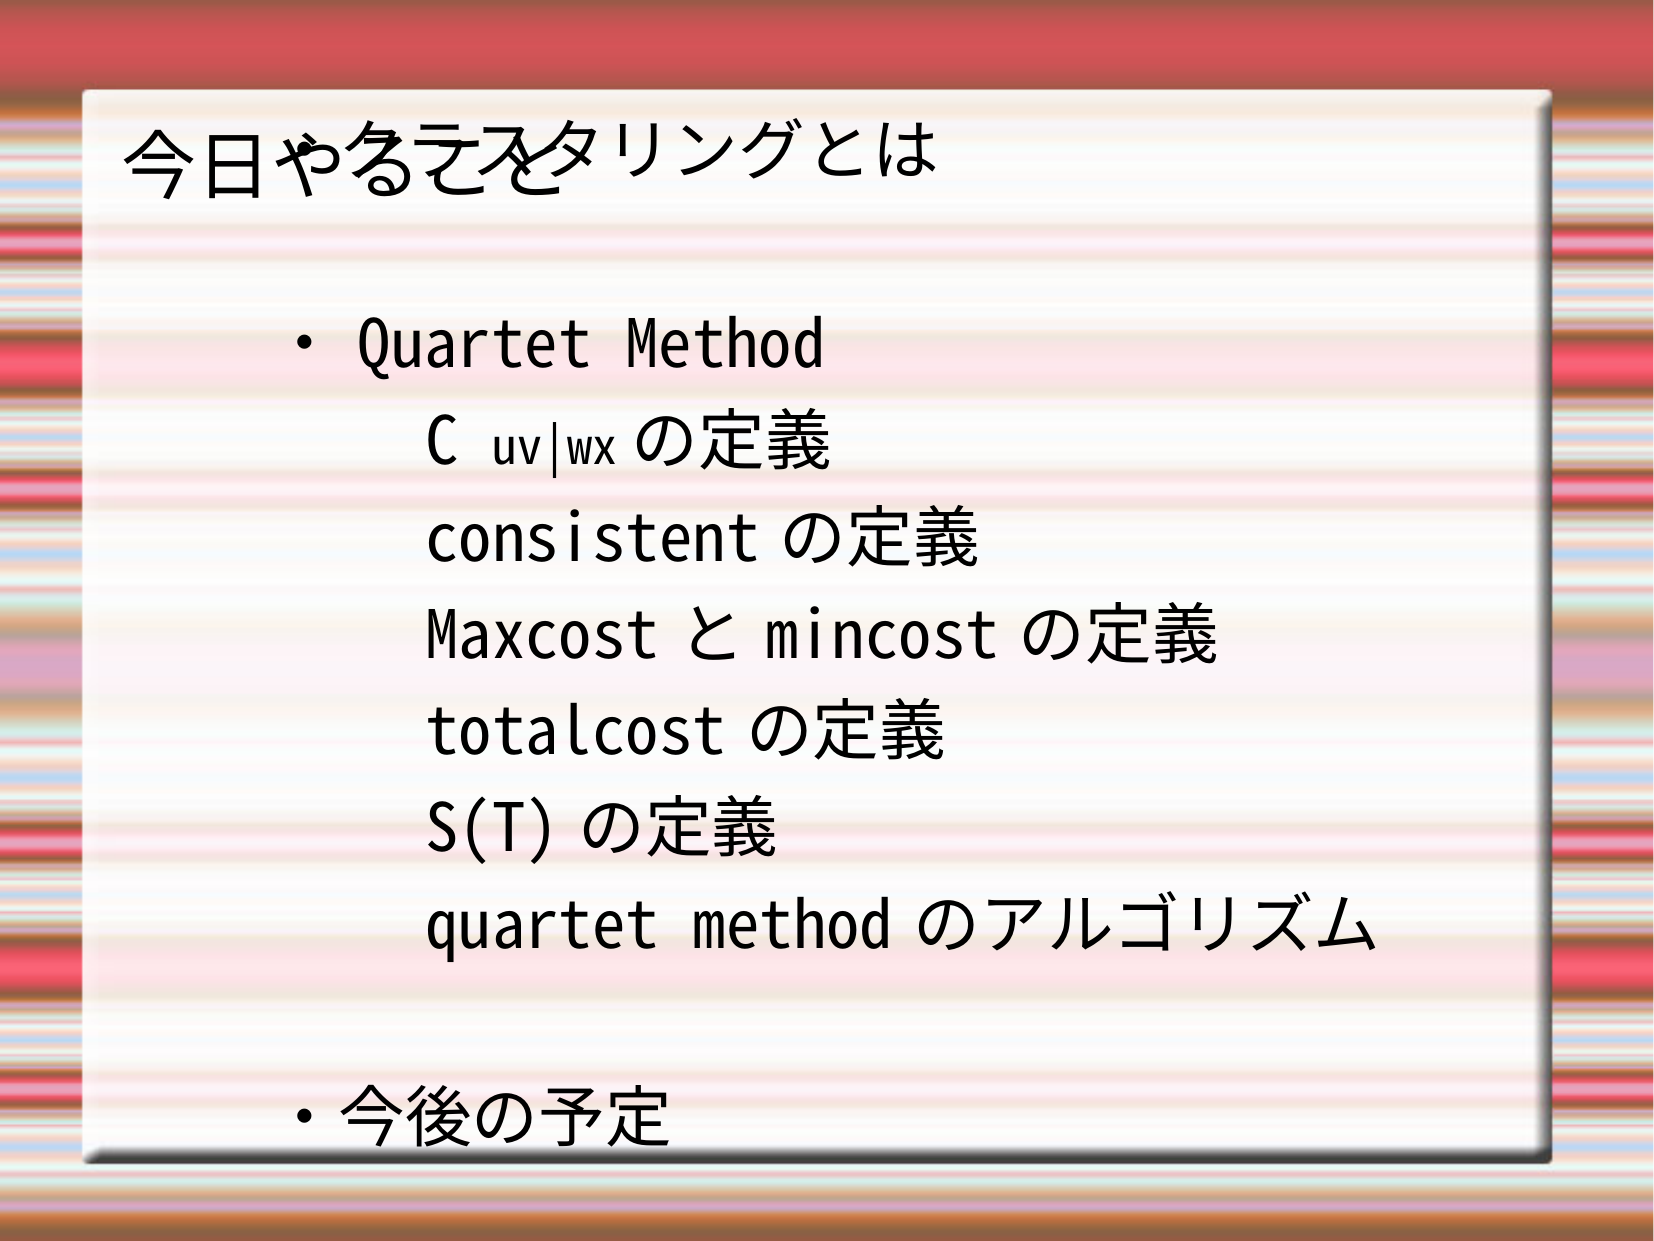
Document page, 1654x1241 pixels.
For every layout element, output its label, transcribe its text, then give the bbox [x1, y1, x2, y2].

subtitle ・クラスタリングとは ・Quartet Method C uv|wxの定義 consistentの定義 Maxcostとmincostの定義 totalcostの定義 S(T)の定義 quartet methodのアルゴリズム ・今後の予定 [236, 261, 1477, 997]
title 今日やること [121, 114, 1534, 207]
picture [0, 0, 1654, 1241]
